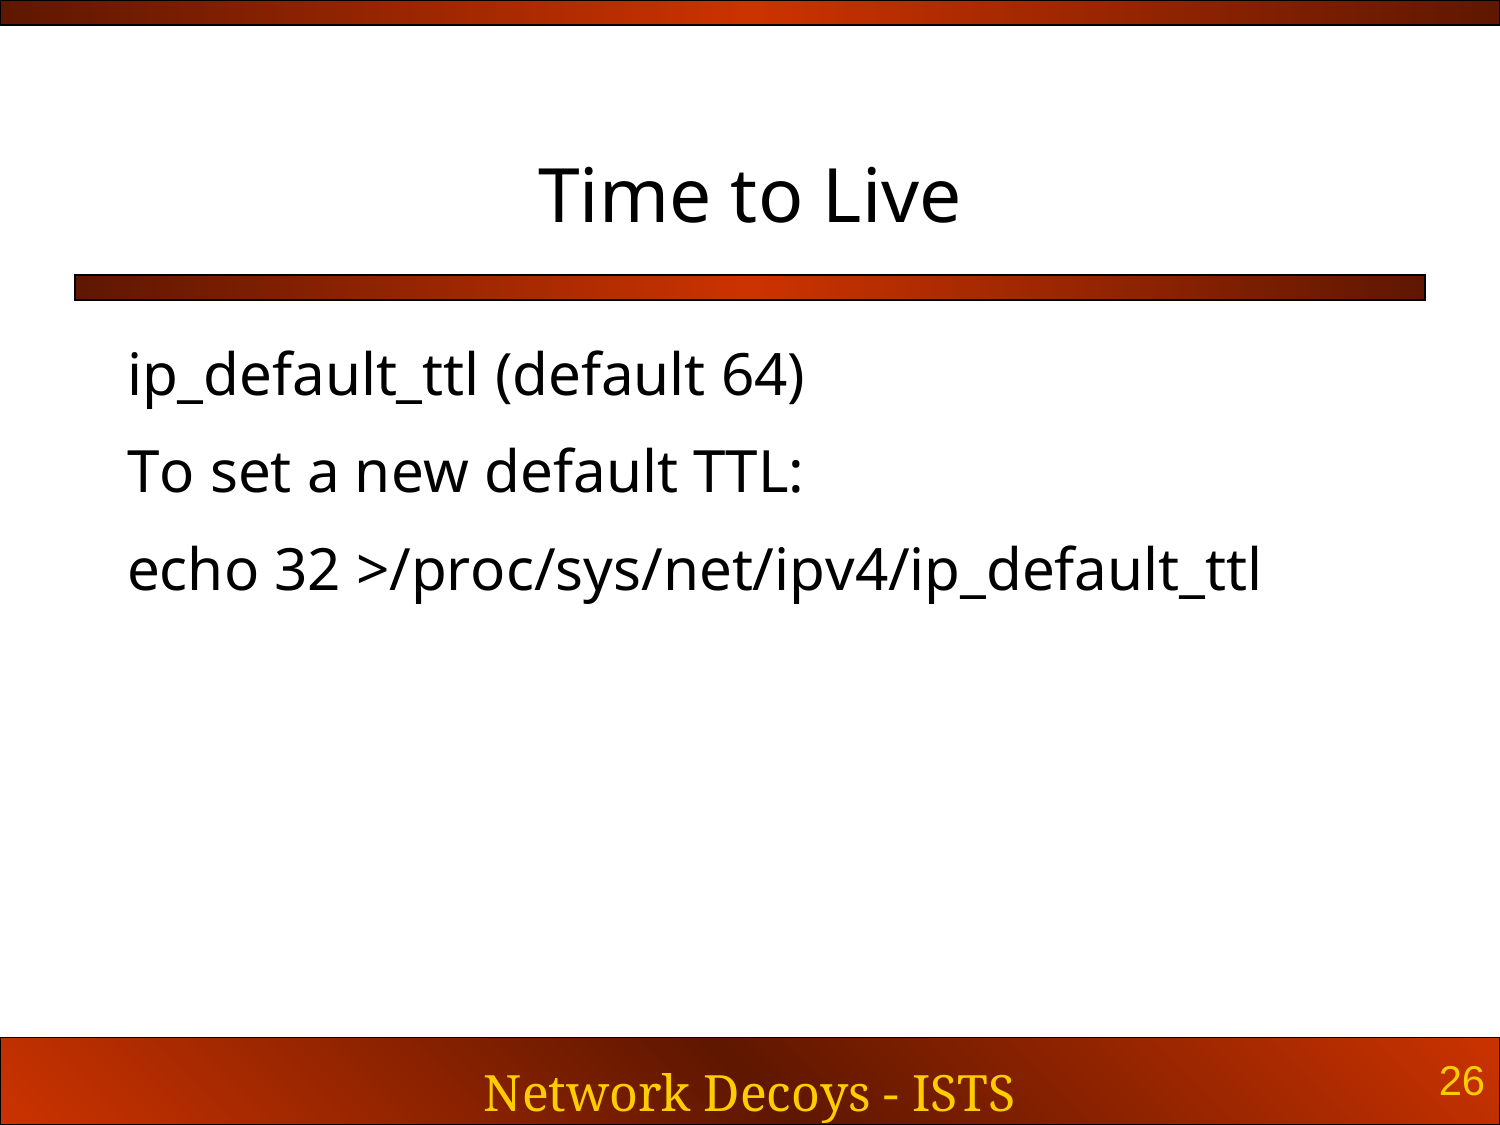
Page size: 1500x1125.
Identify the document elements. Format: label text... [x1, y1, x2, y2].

list ip_default_ttl (default 64) To set a new default TTL: echo 32 >/proc/sys/net/ipv4/ip_default_ttl [112, 324, 1388, 1001]
title Time to Live [112, 99, 1388, 288]
